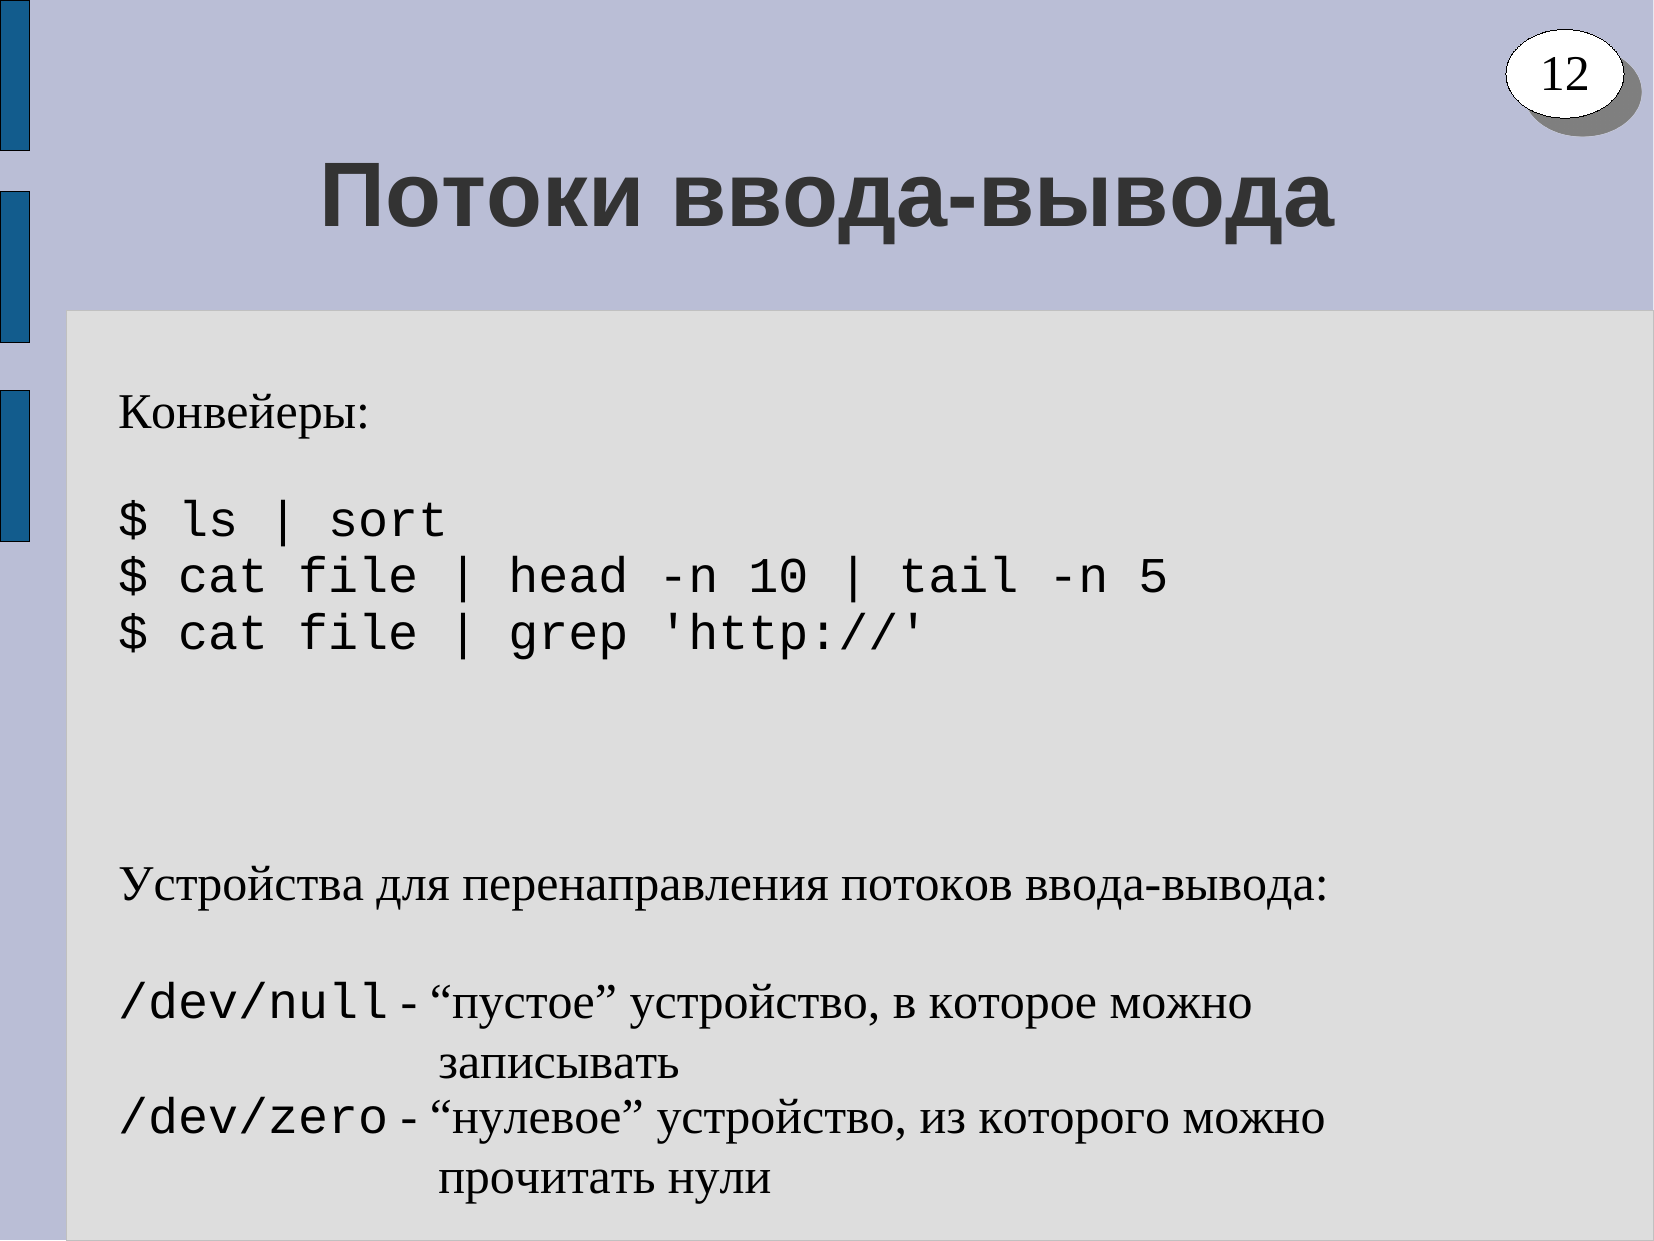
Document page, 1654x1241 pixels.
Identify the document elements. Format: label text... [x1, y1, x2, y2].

title Потоки ввода-вывода [121, 91, 1534, 299]
text_box /dev/null - “пустое” устройство, в которое можно записывать /dev/zero - “нулевое” устройство, из которого можно прочитать нули [118, 974, 1326, 1205]
text_box Устройства для перенаправления потоков ввода-вывода: [118, 856, 1330, 912]
text_box Конвейеры: $ ls | sort $ cat file | head -n 10 | tail -n 5 $ cat file | grep 'http://' [118, 383, 1169, 665]
text_box 12 [1505, 29, 1625, 119]
